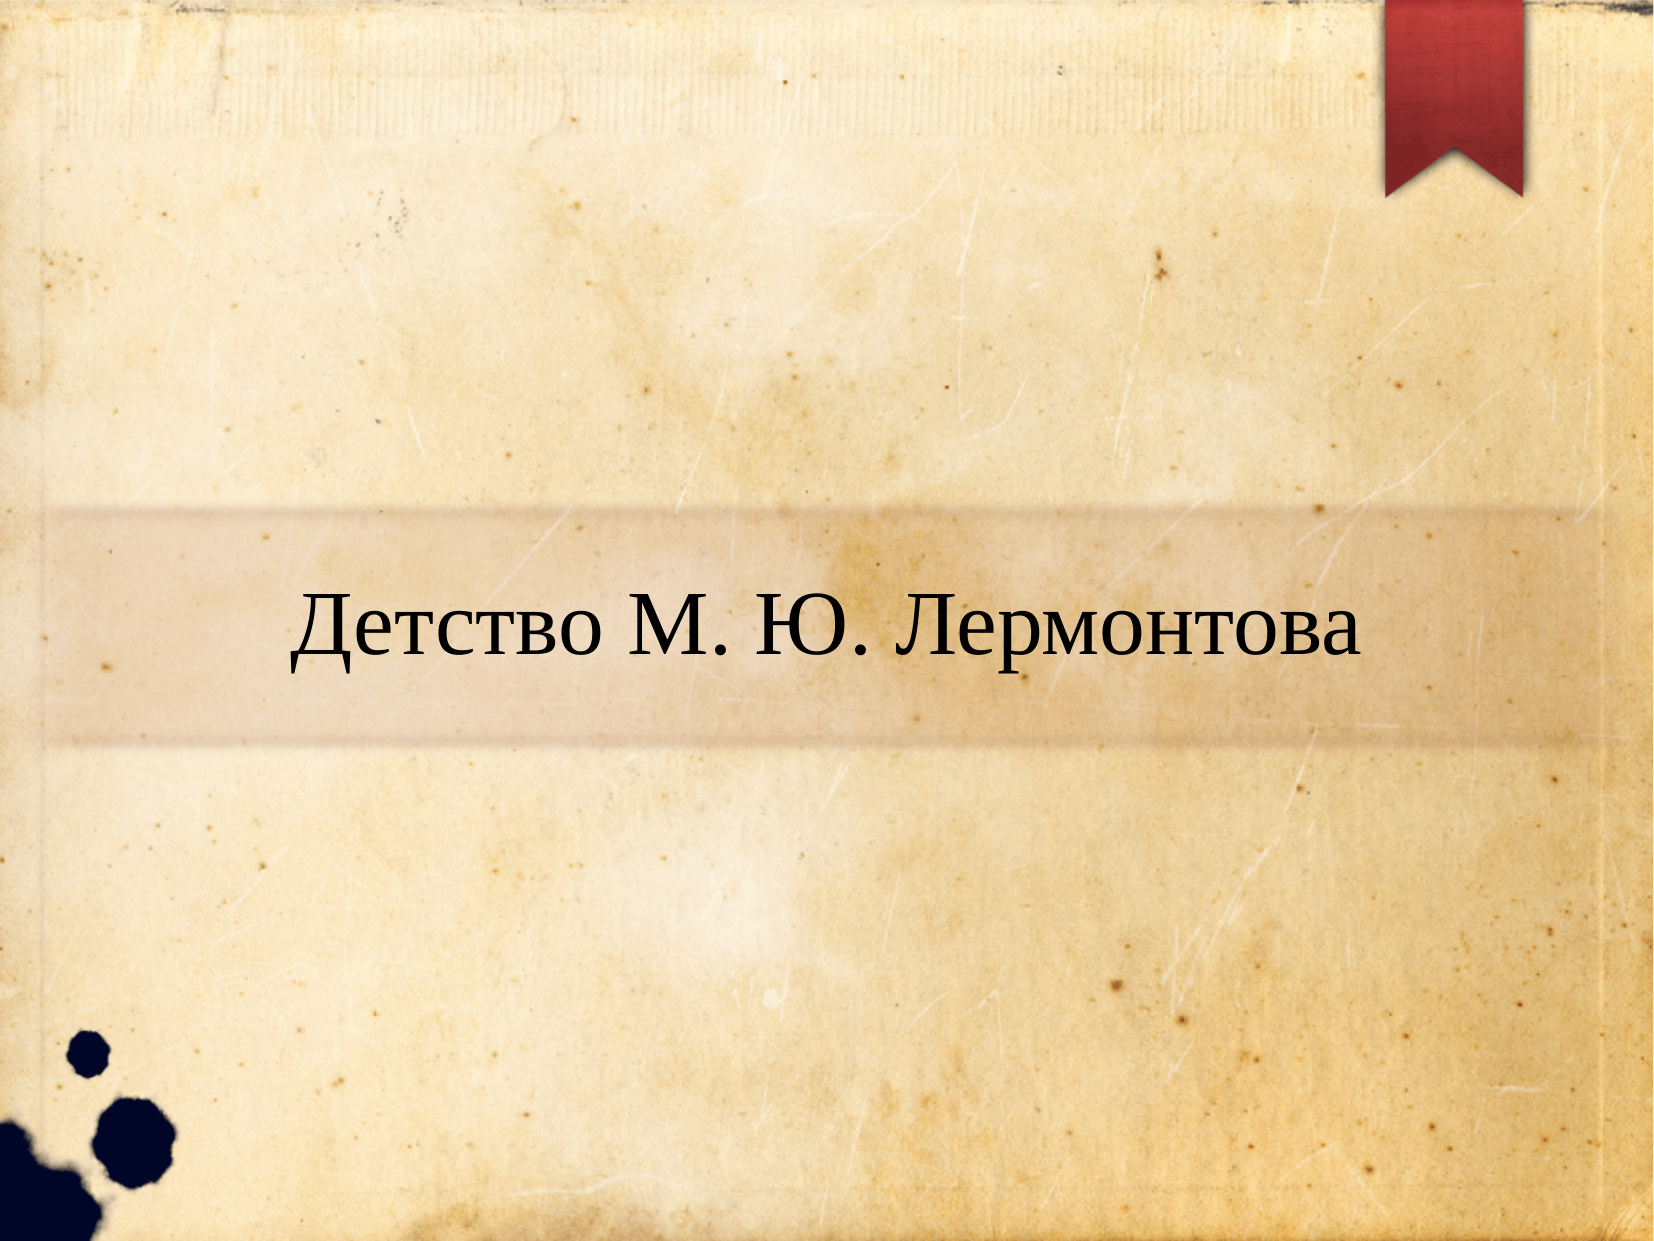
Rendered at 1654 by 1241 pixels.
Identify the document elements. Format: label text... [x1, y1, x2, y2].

title Детство М. Ю. Лермонтова [82, 519, 1571, 727]
picture [0, 0, 1654, 1241]
